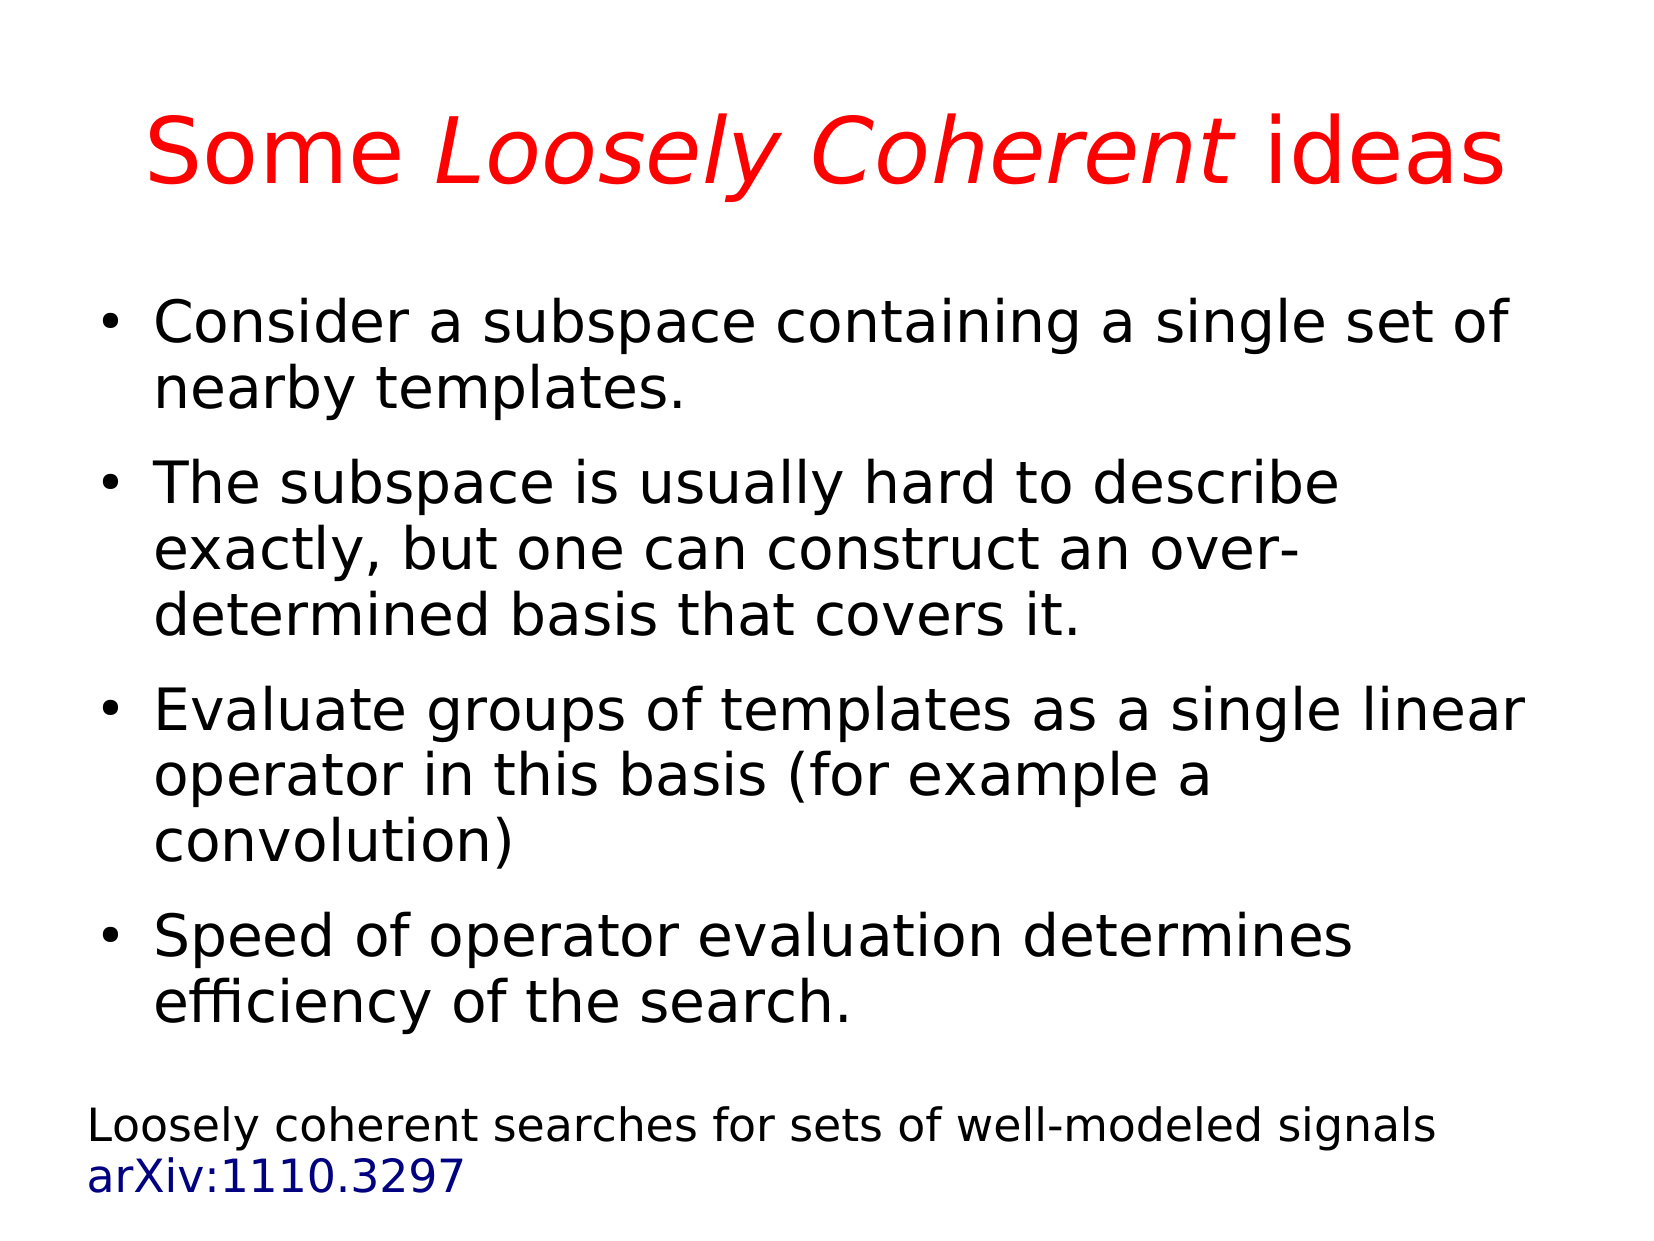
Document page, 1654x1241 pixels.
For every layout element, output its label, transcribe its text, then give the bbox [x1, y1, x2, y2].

text_box Loosely coherent searches for sets of well-modeled signals arXiv:1110.3297 [70, 1091, 1596, 1214]
list Consider a subspace containing a single set of nearby templates. The subspace is usually hard to describe exactly, but one can construct an over-determined basis that covers it. Evaluate groups of templates as a single linear operator in this basis (for example a convolution) Speed of operator evaluation determines efficiency of the search. [82, 290, 1571, 1091]
title Some Loosely Coherent ideas [82, 49, 1571, 257]
